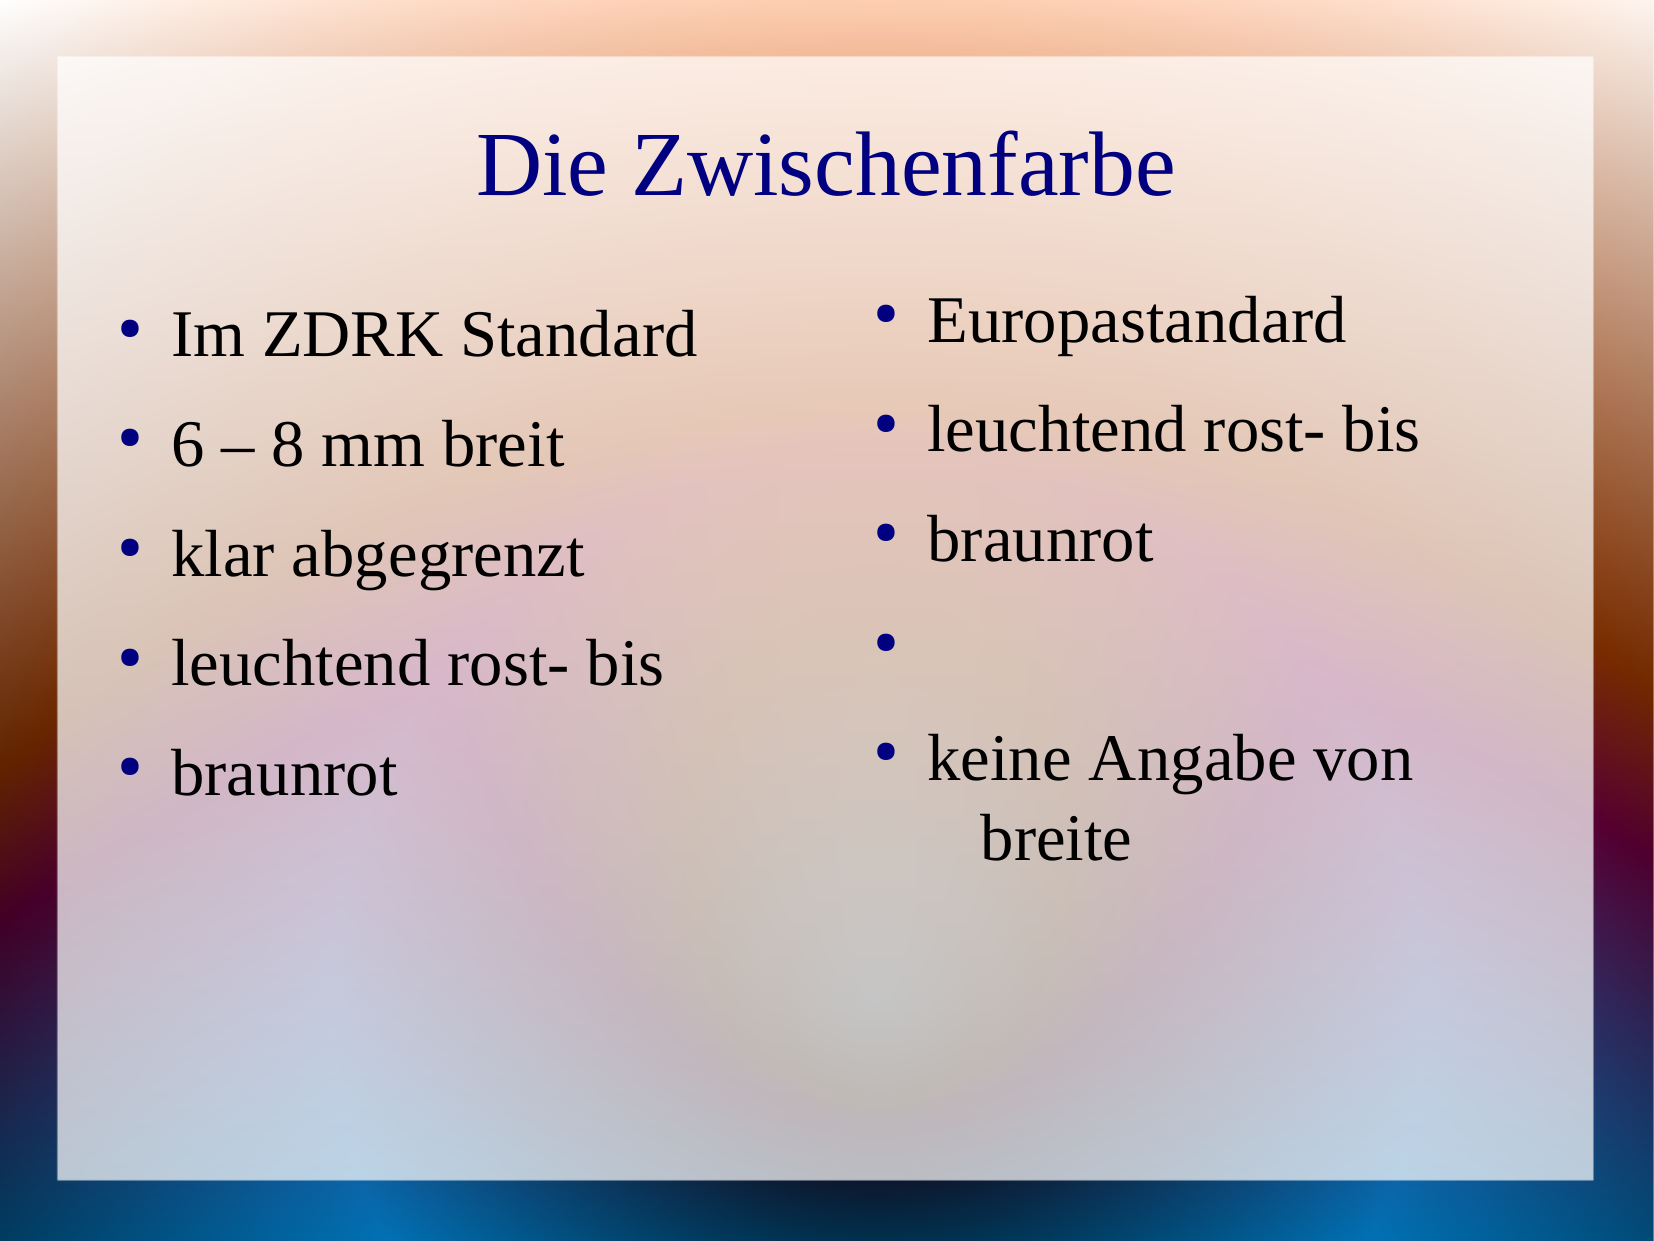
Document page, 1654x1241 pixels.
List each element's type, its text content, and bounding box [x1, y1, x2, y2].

title Die Zwischenfarbe [82, 62, 1571, 256]
list Im ZDRK Standard 6 – 8 mm breit klar abgegrenzt leuchtend rost- bis braunrot [82, 290, 809, 1019]
list Europastandard leuchtend rost- bis braunrot keine Angabe von breite [838, 275, 1565, 1004]
